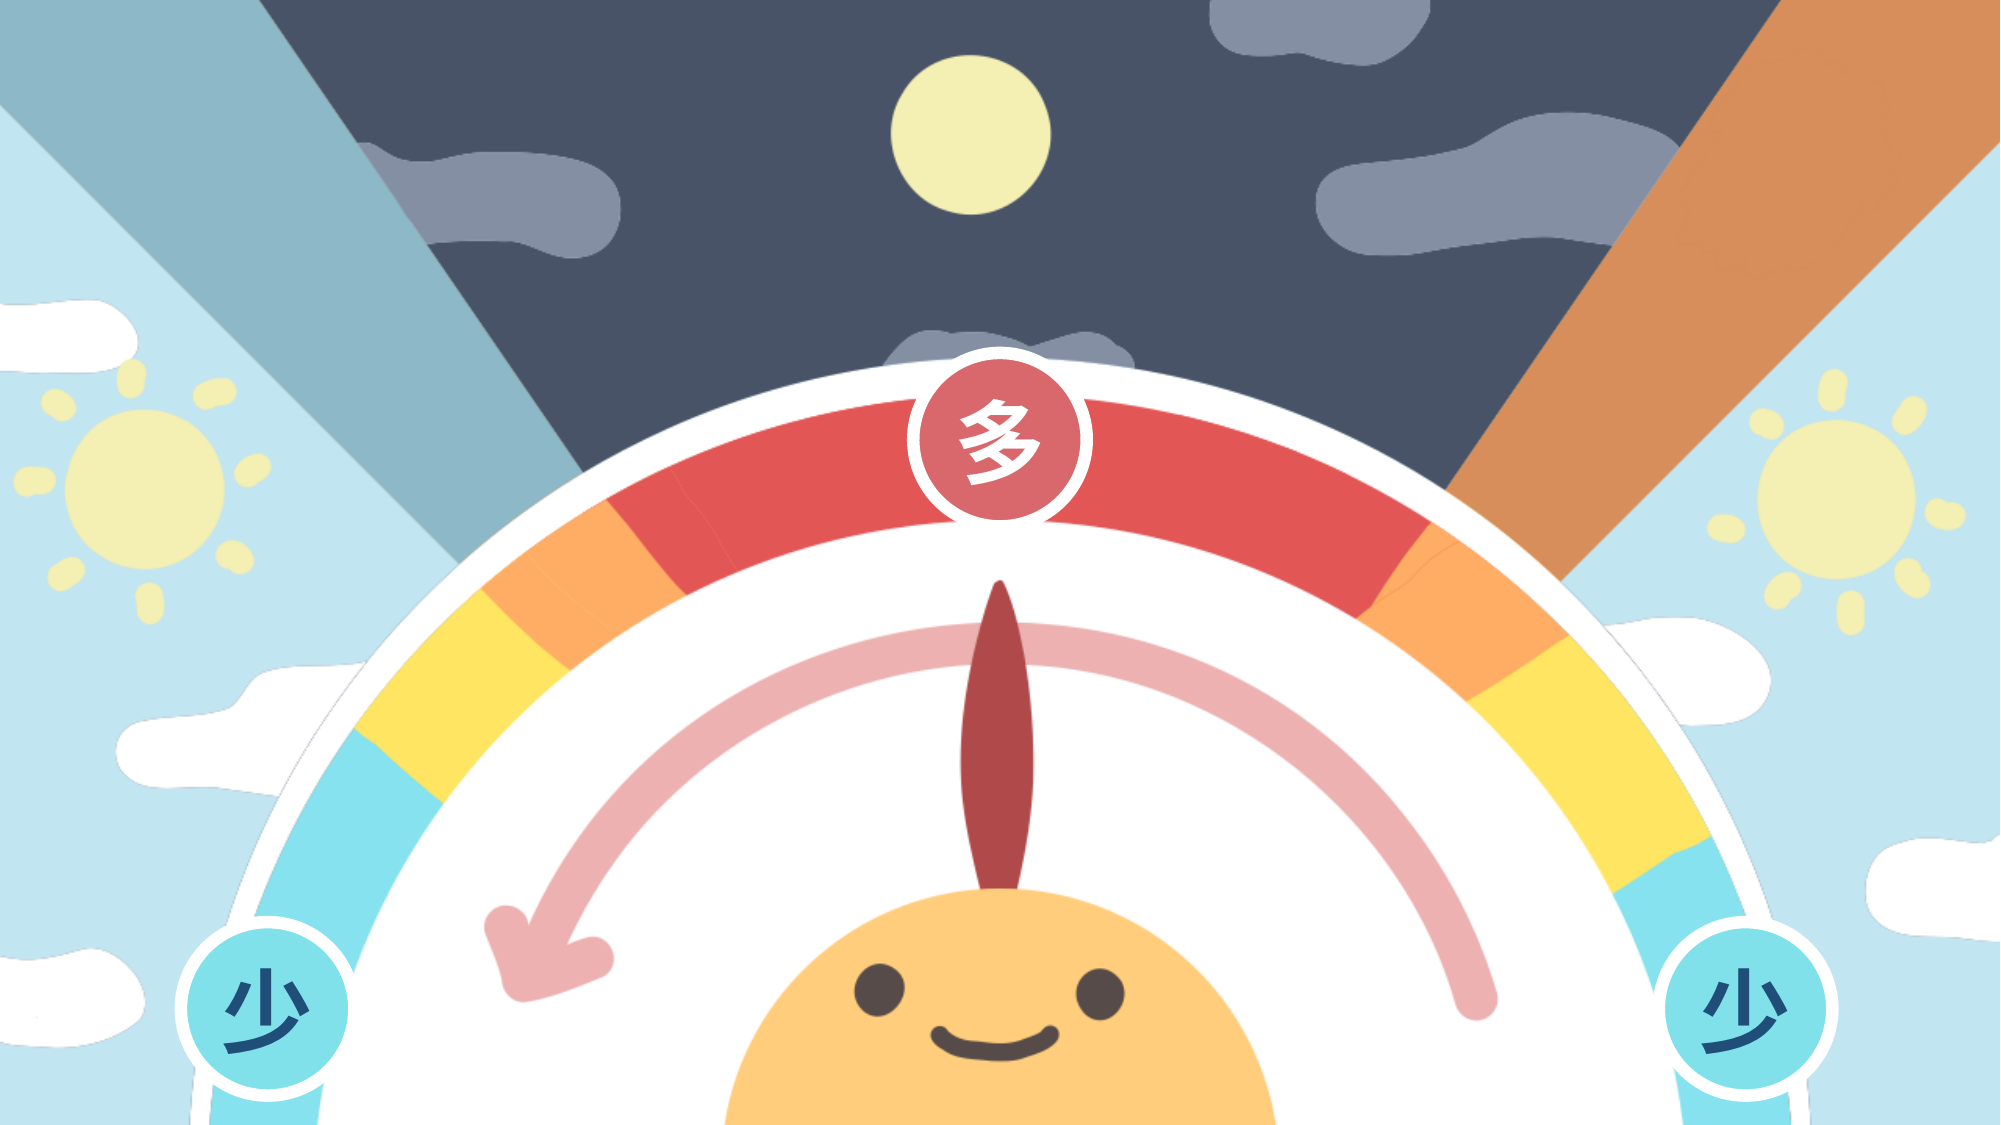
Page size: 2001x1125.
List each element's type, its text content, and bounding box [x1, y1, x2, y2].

text_box 少 [180, 922, 355, 1096]
text_box 多 [913, 352, 1087, 527]
text_box 少 [1658, 922, 1833, 1096]
picture [0, 0, 2000, 1125]
